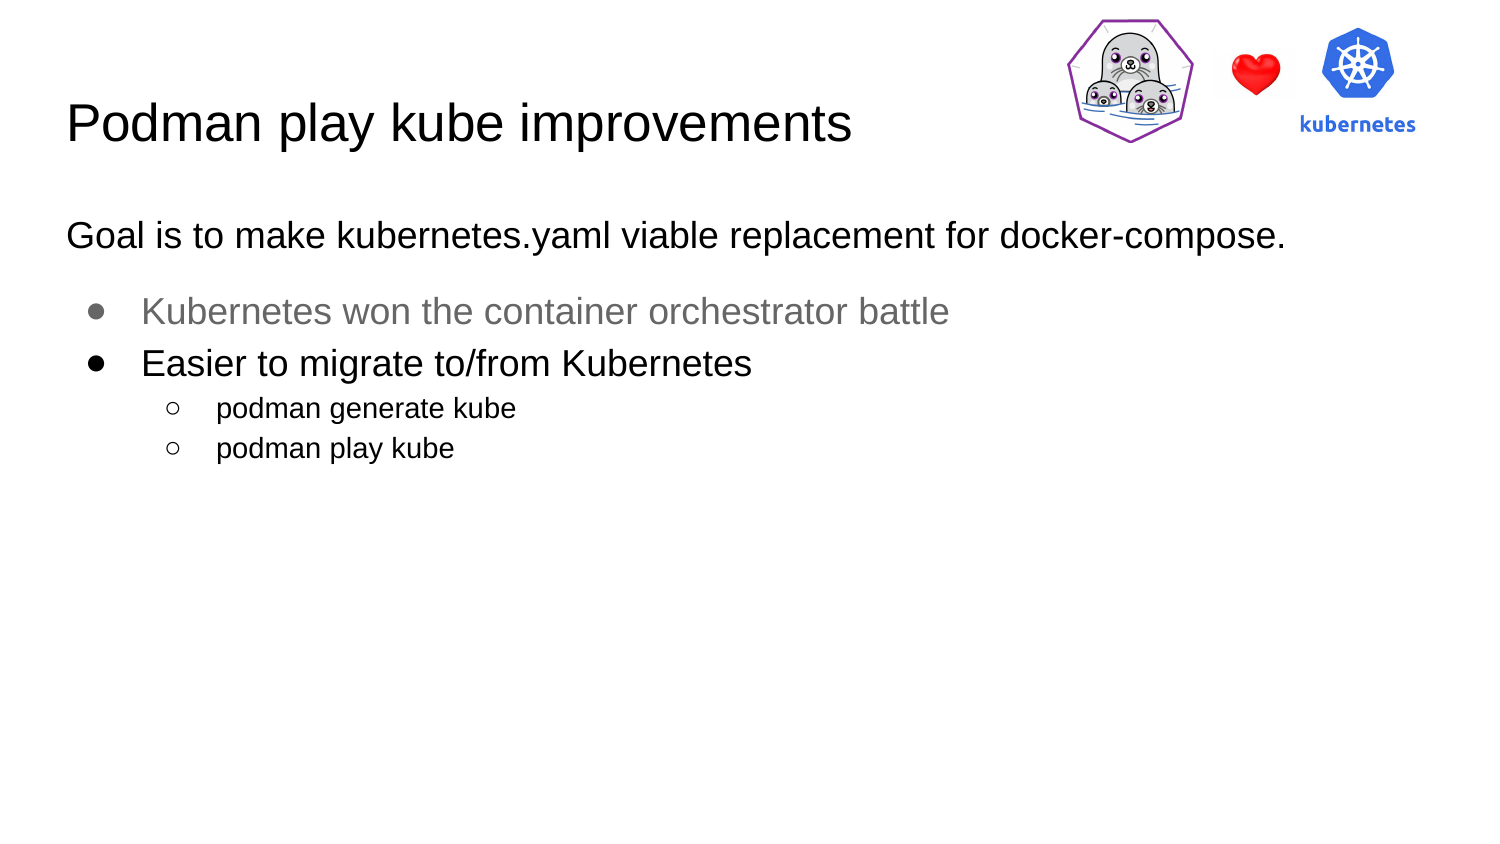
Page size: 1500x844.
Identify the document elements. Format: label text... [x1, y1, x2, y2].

picture [1067, 19, 1194, 143]
list Goal is to make kubernetes.yaml viable replacement for docker-compose. Kubernetes won the container orchestrator battle Easier to migrate to/from Kubernetes podman generate kube podman play kube [51, 189, 1449, 750]
picture [1212, 19, 1481, 143]
title Podman play kube improvements [51, 72, 1449, 167]
